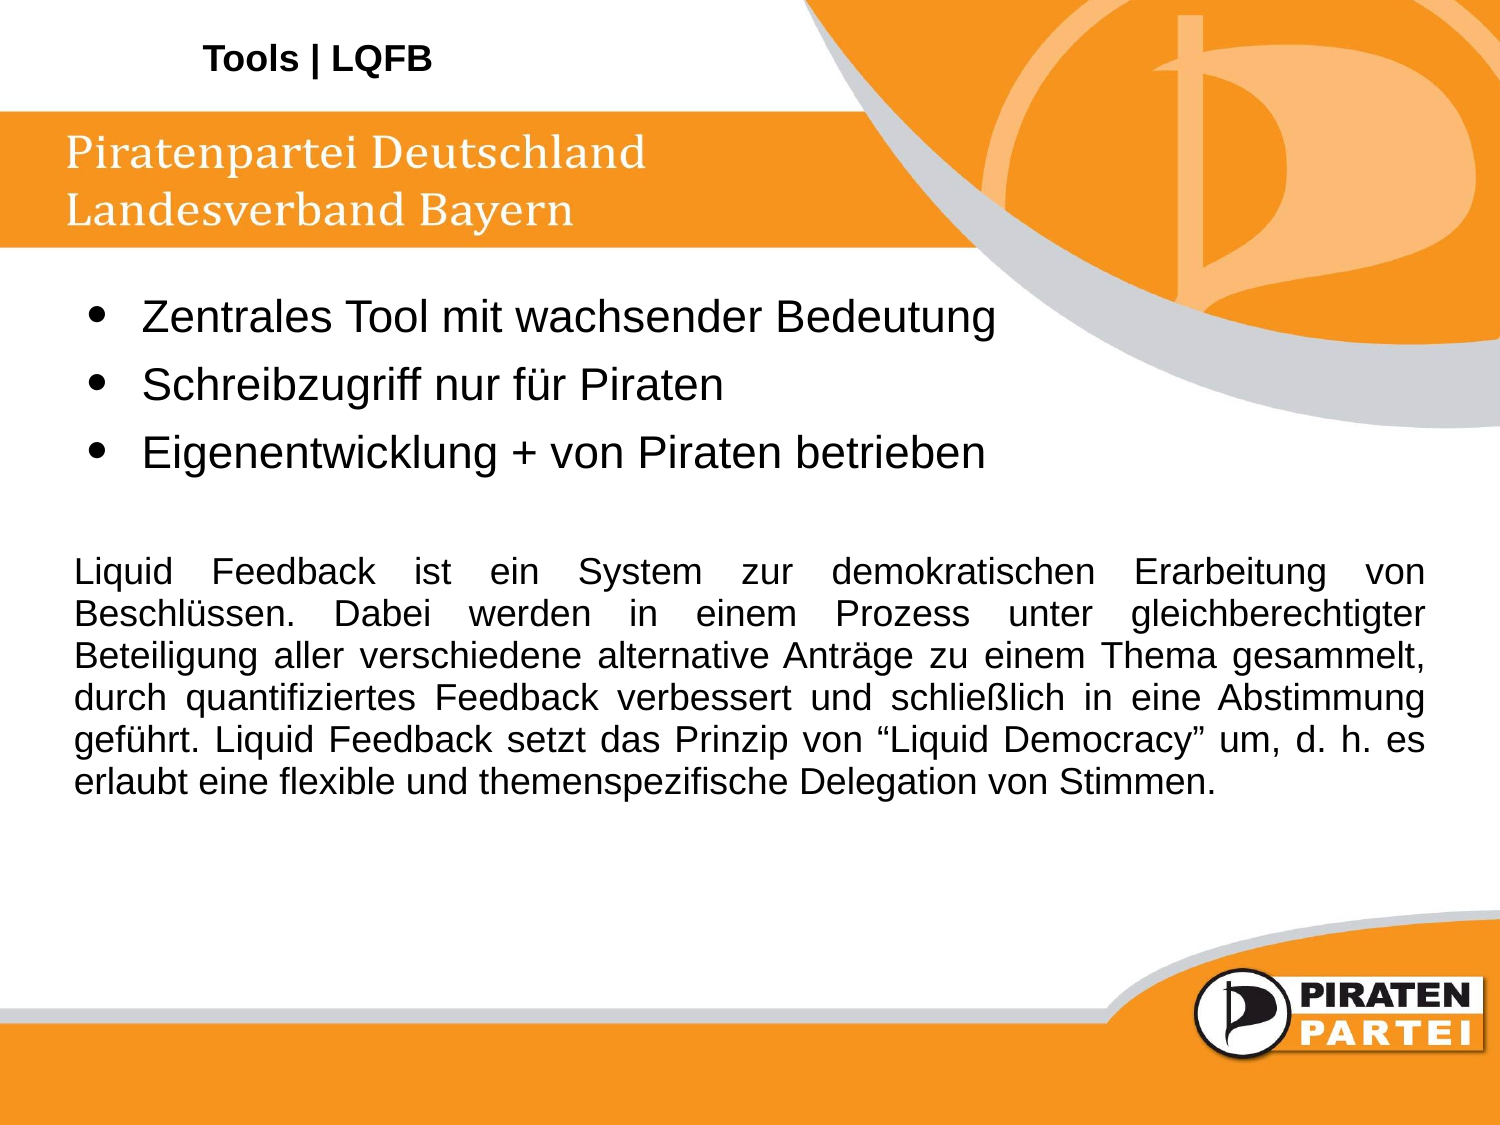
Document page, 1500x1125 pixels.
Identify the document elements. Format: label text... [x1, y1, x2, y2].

picture [0, 0, 1500, 1125]
text_box [29, 425, 1483, 782]
text_box Liquid Feedback ist ein System zur demokratischen Erarbeitung von Beschlüssen. Dabei werden in einem Prozess unter gleichberechtigter Beteiligung aller verschiedene alternative Anträge zu einem Thema gesammelt, durch quantifiziertes Feedback verbessert und schließlich in eine Abstimmung geführt. Liquid Feedback setzt das Prinzip von “Liquid Democracy” um, d. h. es erlaubt eine flexible und themenspezifische Delegation von Stimmen. [59, 543, 1441, 851]
text_box Tools | LQFB [174, 29, 449, 87]
text_box Zentrales Tool mit wachsender Bedeutung Schreibzugriff nur für Piraten Eigenentwicklung + von Piraten betrieben [70, 283, 1205, 485]
